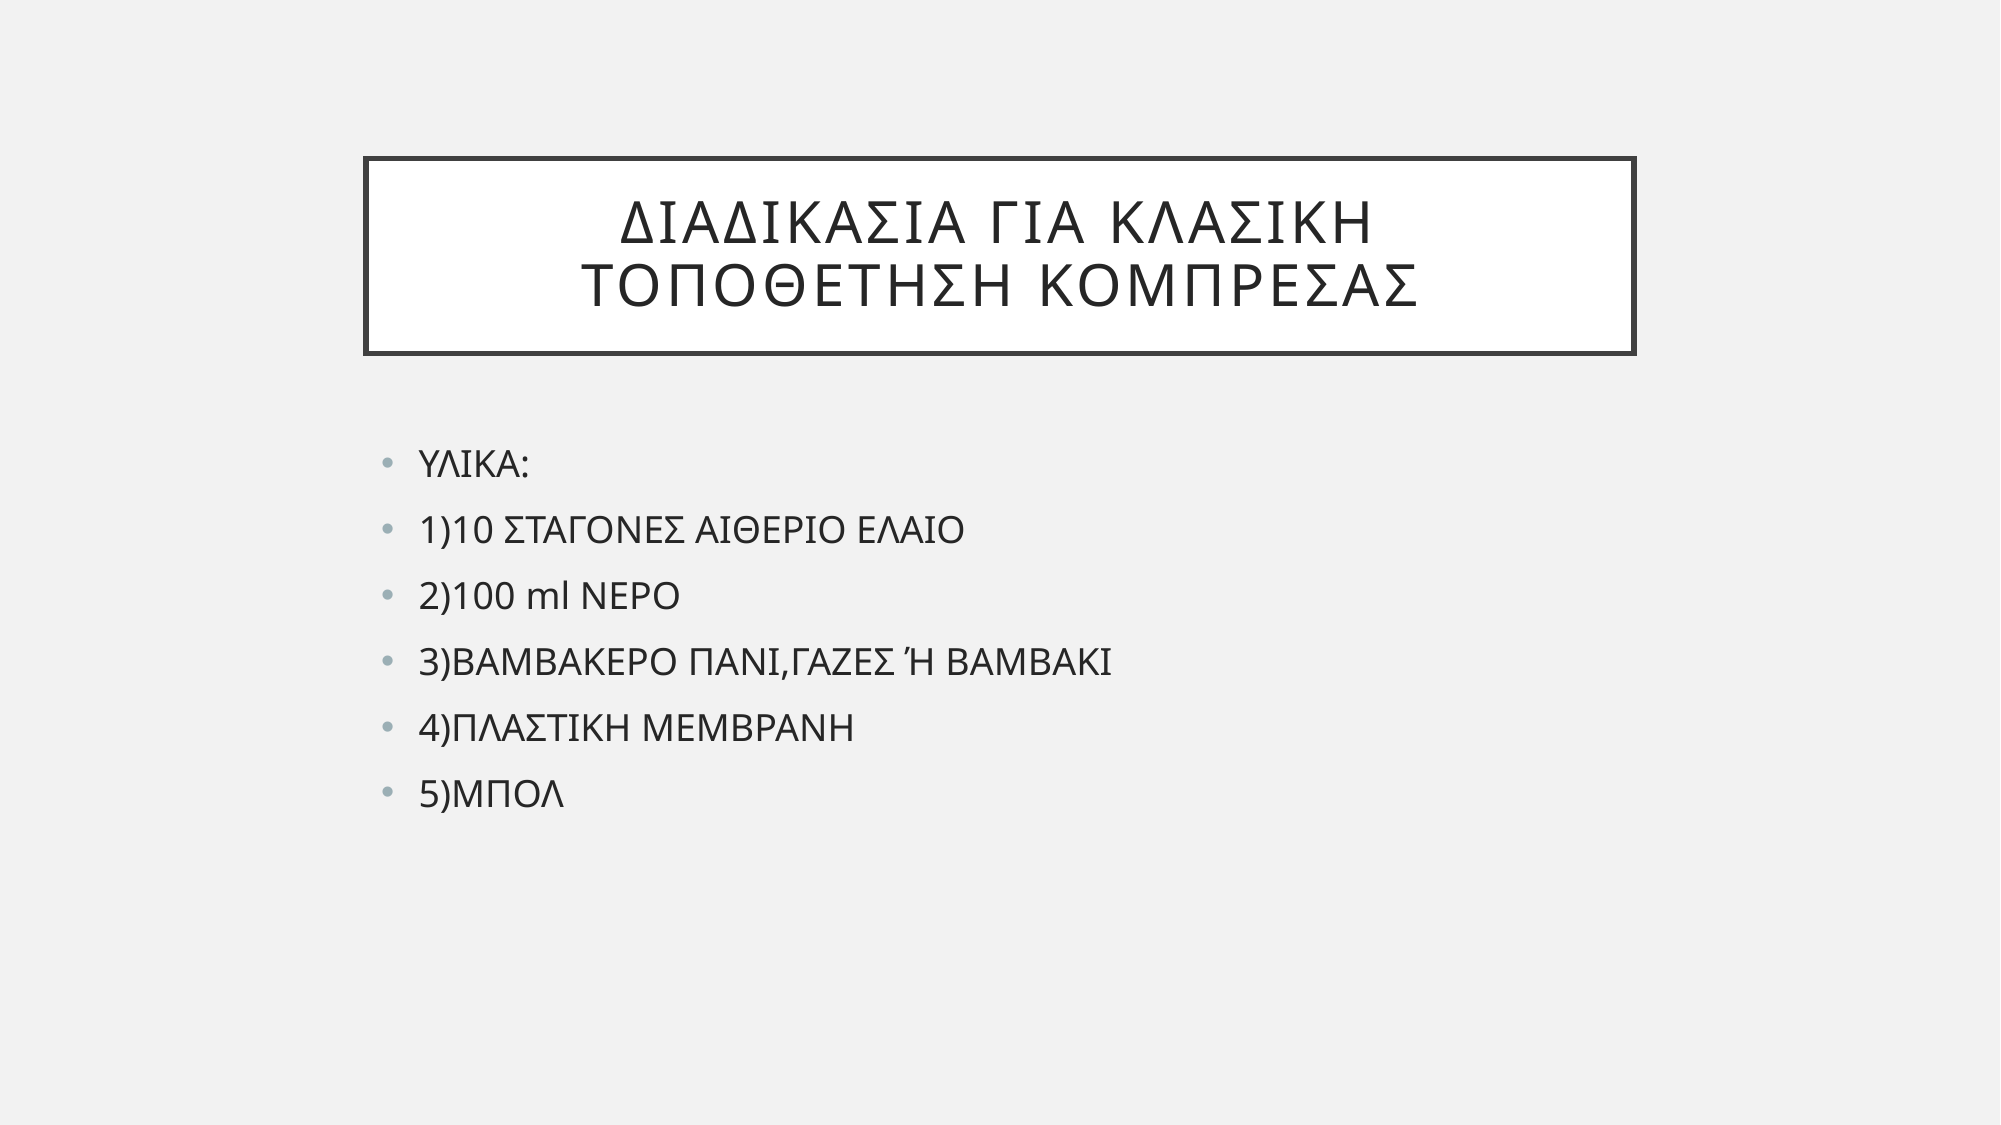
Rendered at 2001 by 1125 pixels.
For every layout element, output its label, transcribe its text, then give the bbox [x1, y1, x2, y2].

list ΥΛΙΚΑ: 1)10 ΣΤΑΓΟΝΕΣ ΑΙΘΕΡΙΟ ΕΛΑΙΟ 2)100 ml ΝΕΡΟ 3)ΒΑΜΒΑΚΕΡΟ ΠΑΝΙ,ΓΑΖΕΣ Ή ΒΑΜΒΑΚΙ 4)ΠΛΑΣΤΙΚΗ ΜΕΜΒΡΑΝΗ 5)ΜΠΟΛ [366, 432, 1634, 942]
title ΔΙΑΔΙΚΑΣΙΑ ΓΙΑ ΚΛΑΣΙΚΗ ΤΟΠΟΘΕΤΗΣΗ ΚΟΜΠΡΕΣΑΣ [366, 158, 1634, 354]
